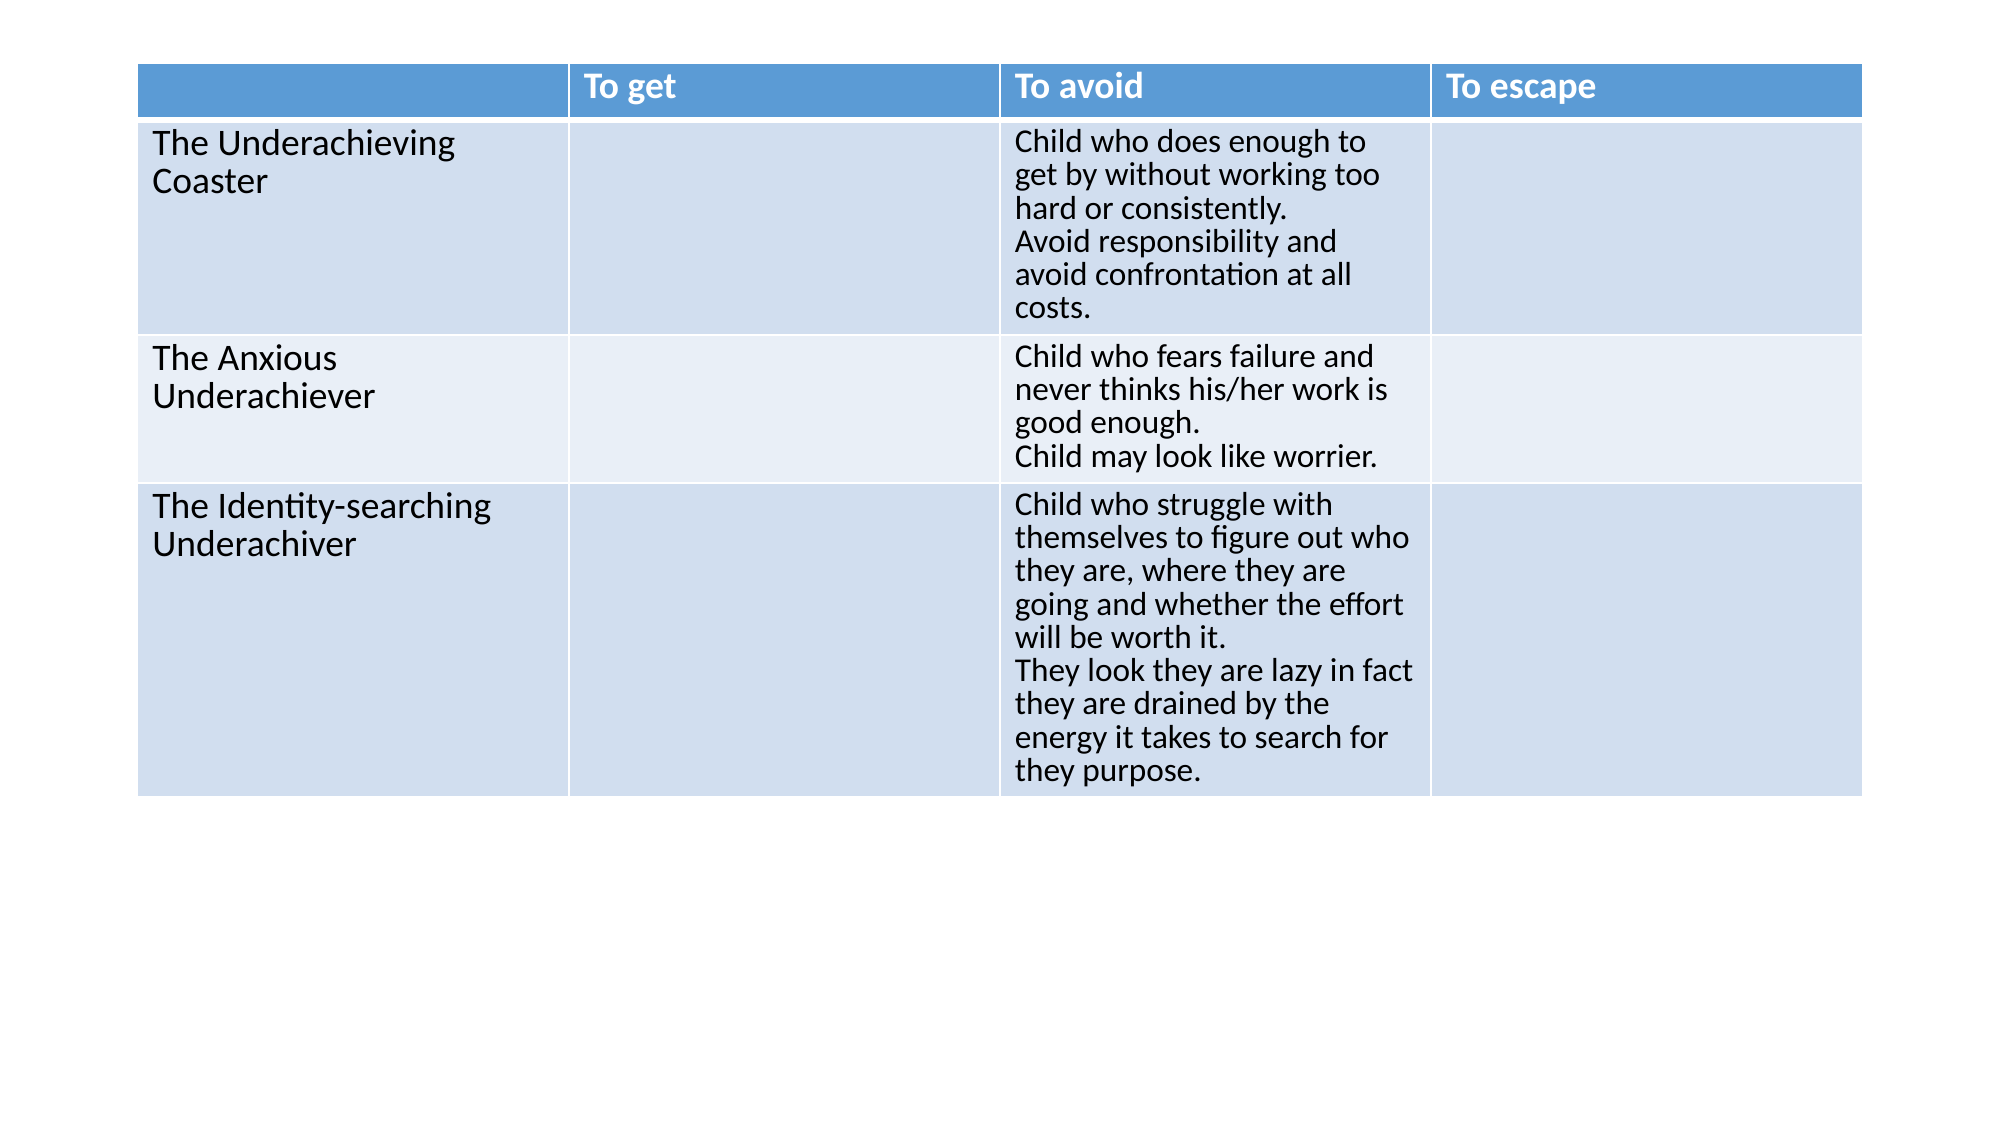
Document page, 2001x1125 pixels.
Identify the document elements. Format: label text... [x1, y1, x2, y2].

table_cell [570, 123, 999, 334]
table_cell [1432, 123, 1862, 334]
table_cell The Anxious Underachiever [138, 336, 568, 482]
table_header To get [570, 64, 999, 117]
table_cell The Underachieving Coaster [138, 123, 568, 334]
table_cell Child who does enough to get by without working too hard or consistently. Avoid responsibility and avoid confrontation at all costs. [1001, 123, 1430, 334]
table_header [138, 64, 568, 117]
table_cell [570, 484, 999, 796]
table_cell [570, 336, 999, 482]
table_cell Child who struggle with themselves to figure out who they are, where they are going and whether the effort will be worth it. They look they are lazy in fact they are drained by the energy it takes to search for they purpose. [1001, 484, 1430, 796]
table_cell The Identity-searching Underachiver [138, 484, 568, 796]
table_cell Child who fears failure and never thinks his/her work is good enough. Child may look like worrier. [1001, 336, 1430, 482]
table_cell [1432, 336, 1862, 482]
table_header To avoid [1001, 64, 1430, 117]
table_header To escape [1432, 64, 1862, 117]
table_cell [1432, 484, 1862, 796]
